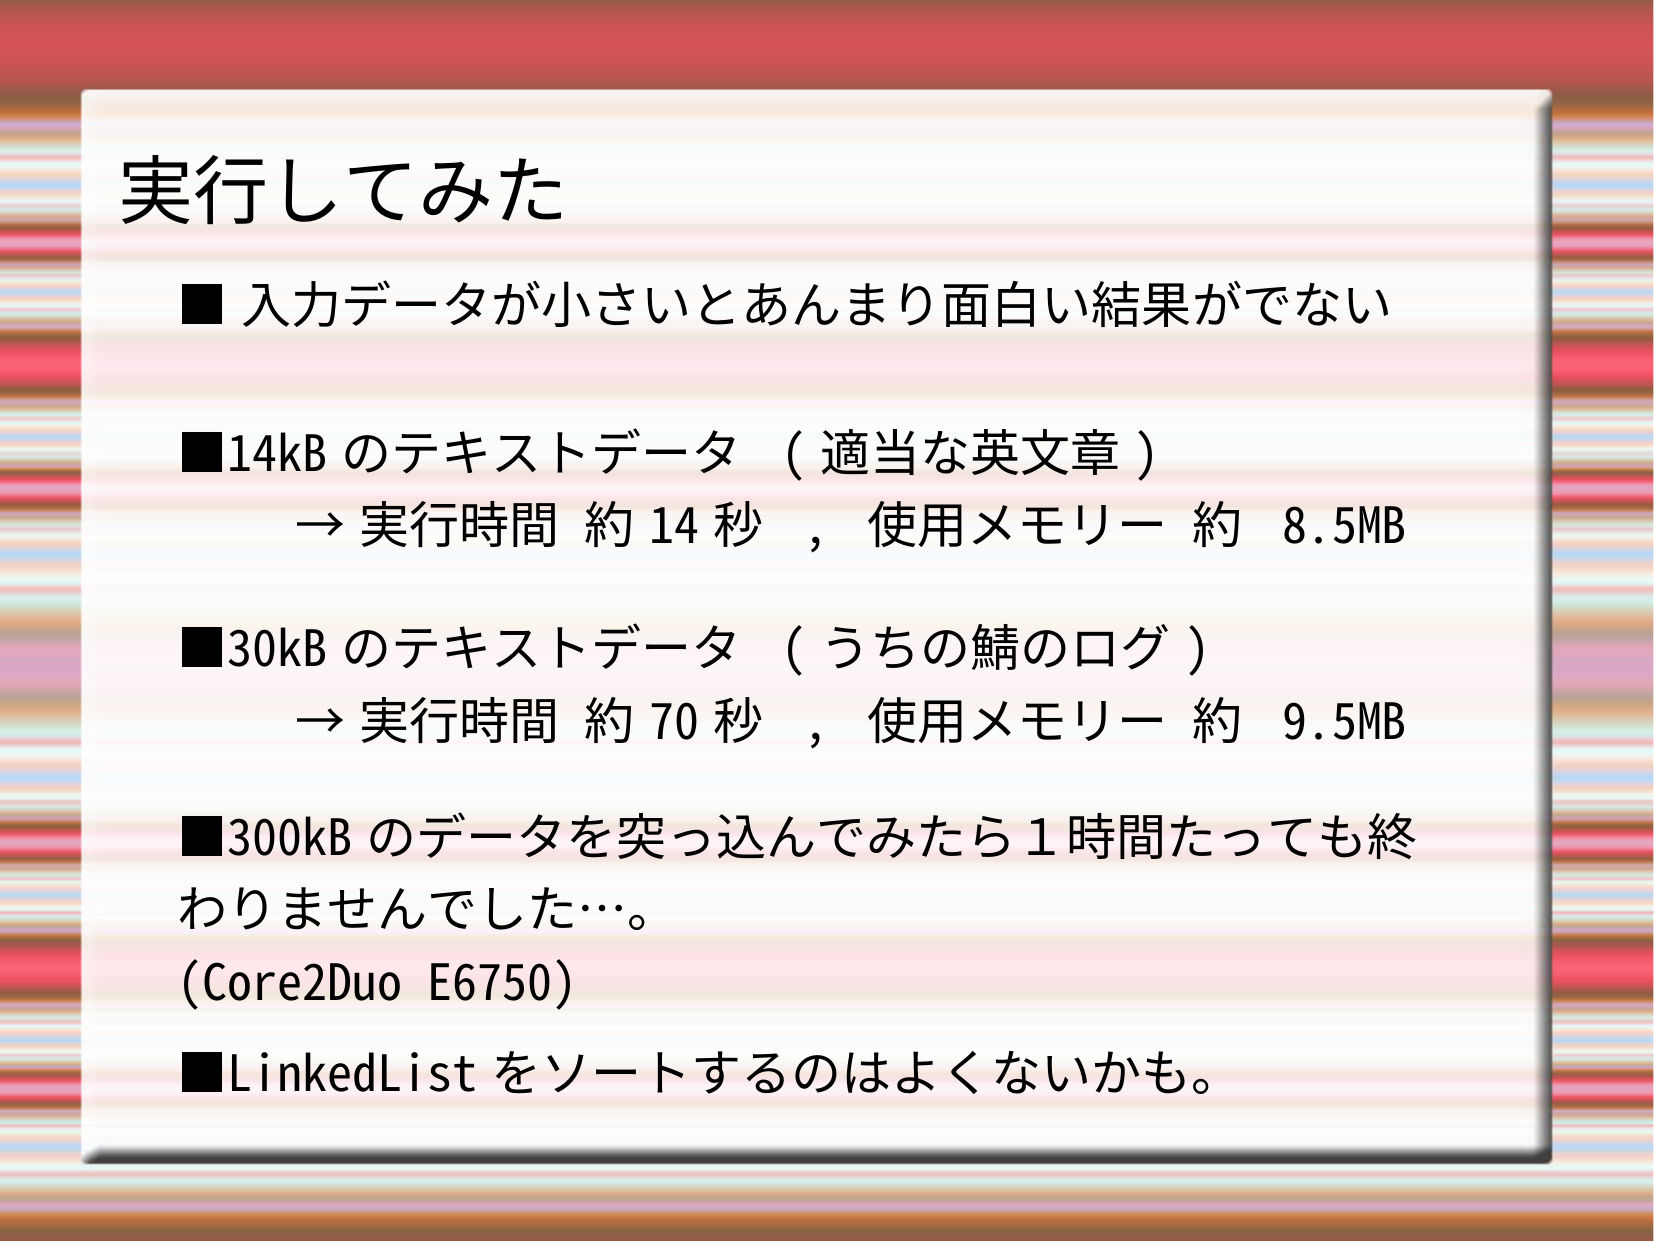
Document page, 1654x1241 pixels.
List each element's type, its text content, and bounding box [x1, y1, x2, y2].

text_box ■300kBのデータを突っ込んでみたら１時間たっても終わりませんでした…。 (Core2Duo E6750) [177, 797, 1447, 948]
text_box ■30kBのテキストデータ (うちの鯖のログ) →実行時間 約70秒 , 使用メモリー 約 9.5MB [177, 608, 1418, 709]
picture [0, 0, 1654, 1241]
text_box ■入力データが小さいとあんまり面白い結果がでない [177, 265, 1447, 316]
text_box 実行してみた [118, 131, 1329, 207]
text_box ■14kBのテキストデータ (適当な英文章) →実行時間 約14秒 , 使用メモリー 約 8.5MB [177, 413, 1536, 514]
text_box ■LinkedListをソートするのはよくないかも。 [177, 1033, 1506, 1084]
